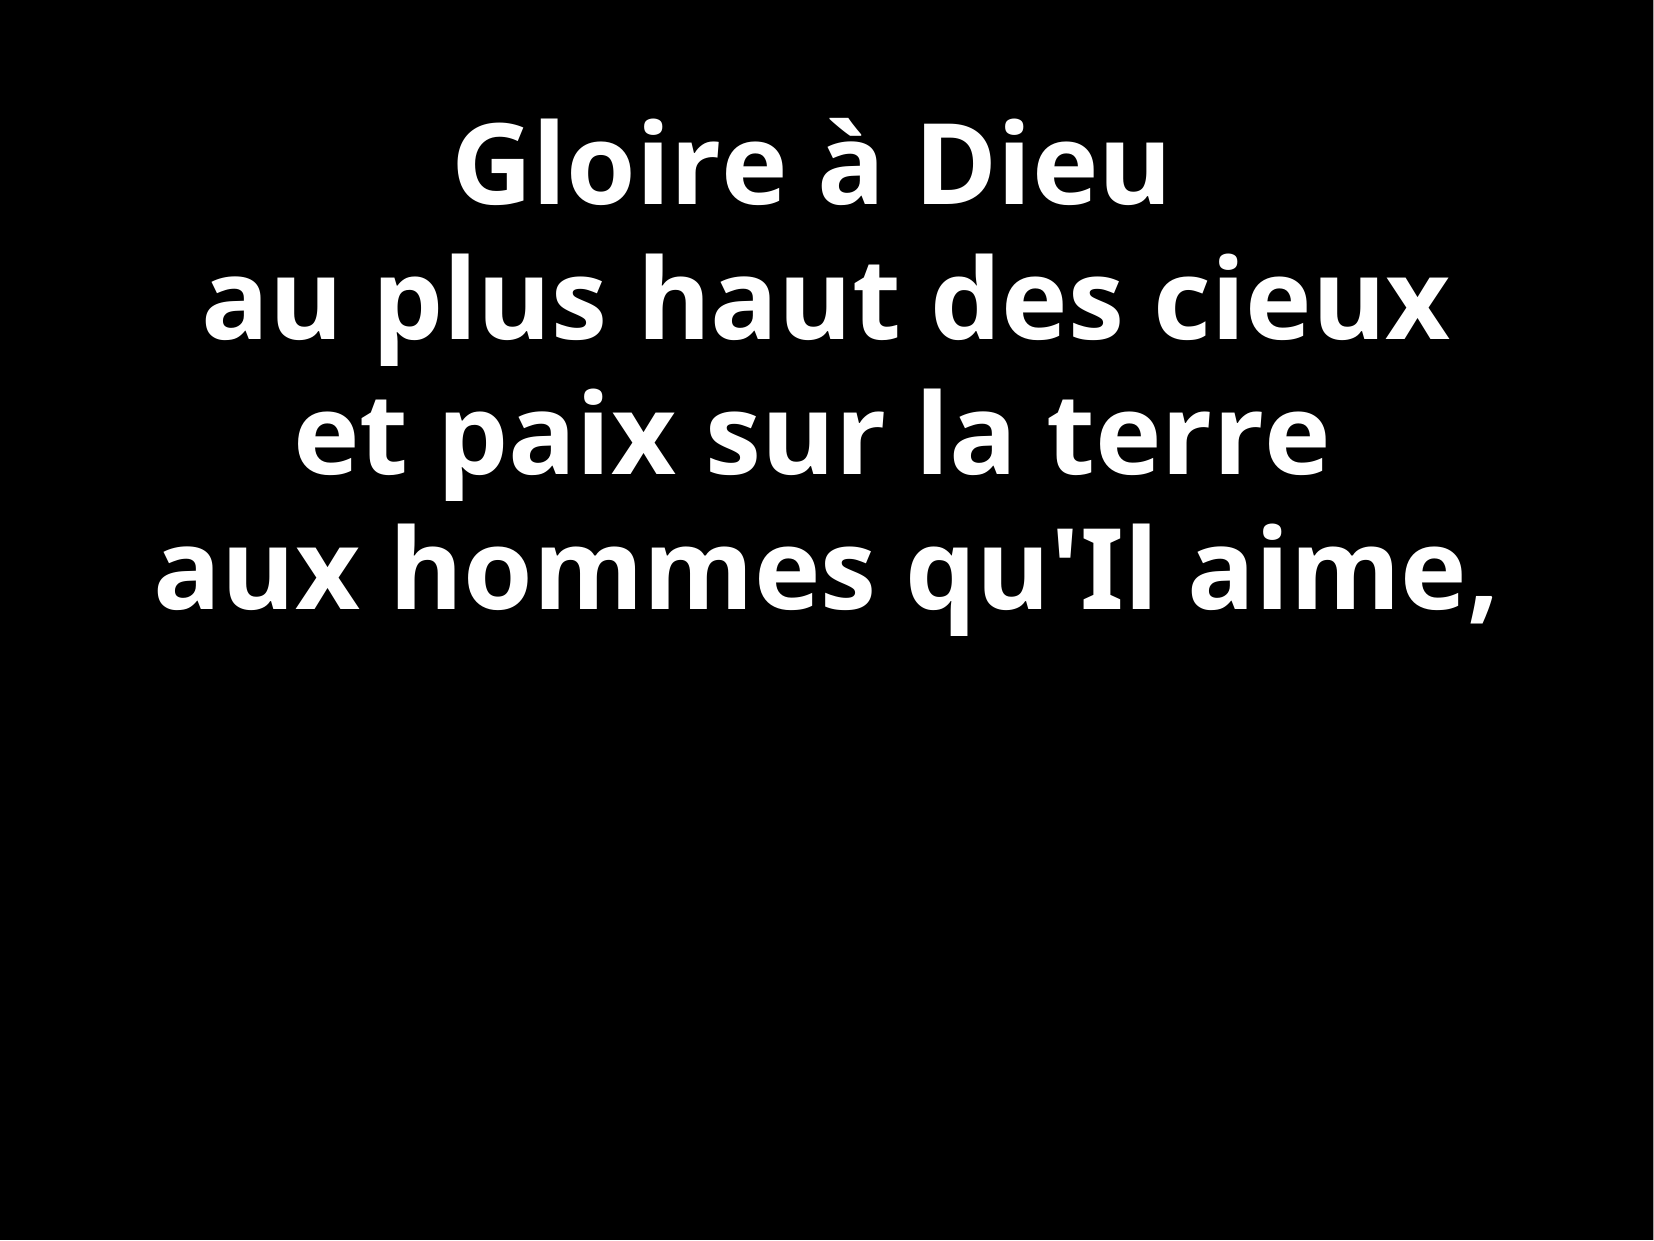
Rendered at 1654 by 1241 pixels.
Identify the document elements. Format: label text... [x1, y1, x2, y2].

title Gloire à Dieu au plus haut des cieux et paix sur la terre aux hommes qu'Il aime, [45, 73, 1609, 651]
